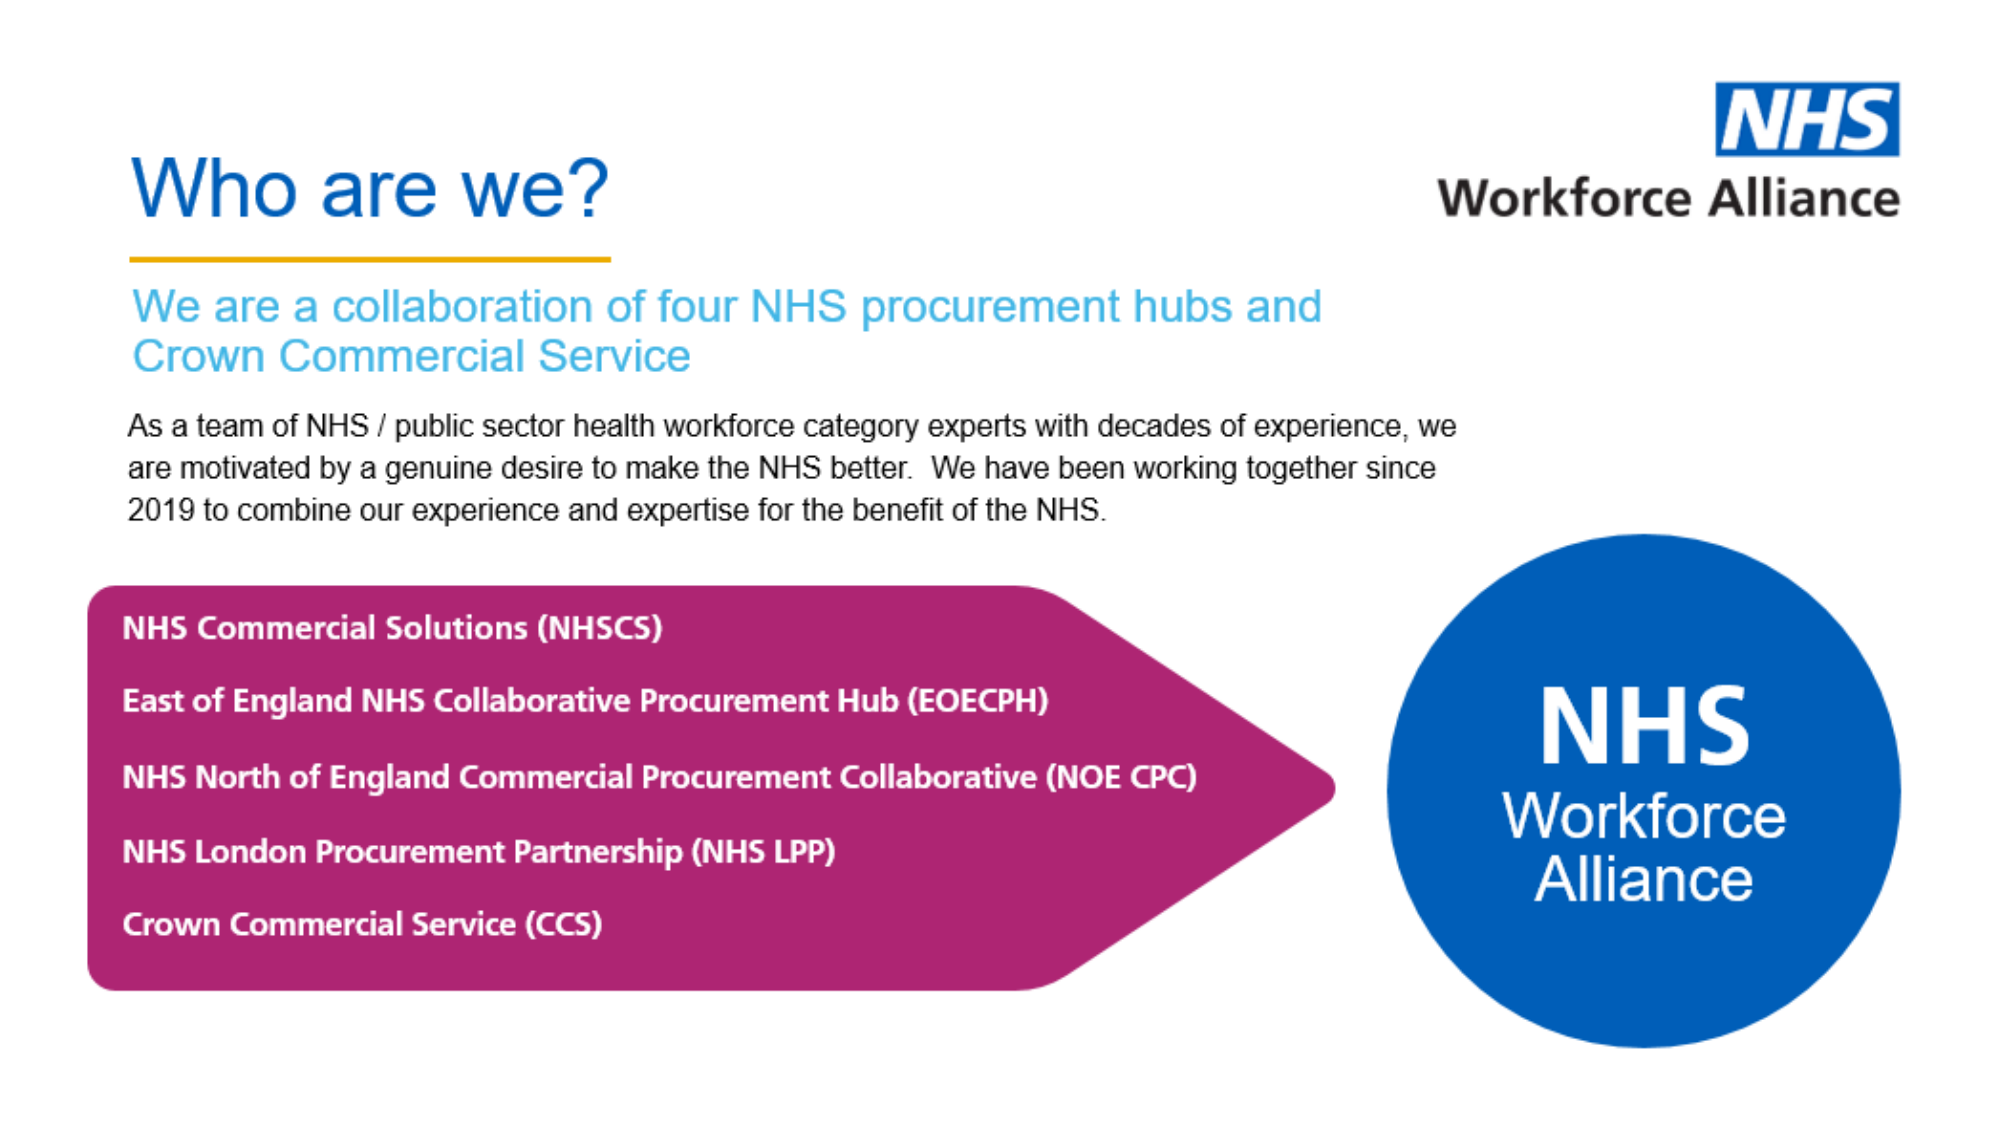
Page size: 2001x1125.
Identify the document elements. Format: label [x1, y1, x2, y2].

text_box [50, 50, 543, 543]
picture [21, 26, 1978, 1125]
